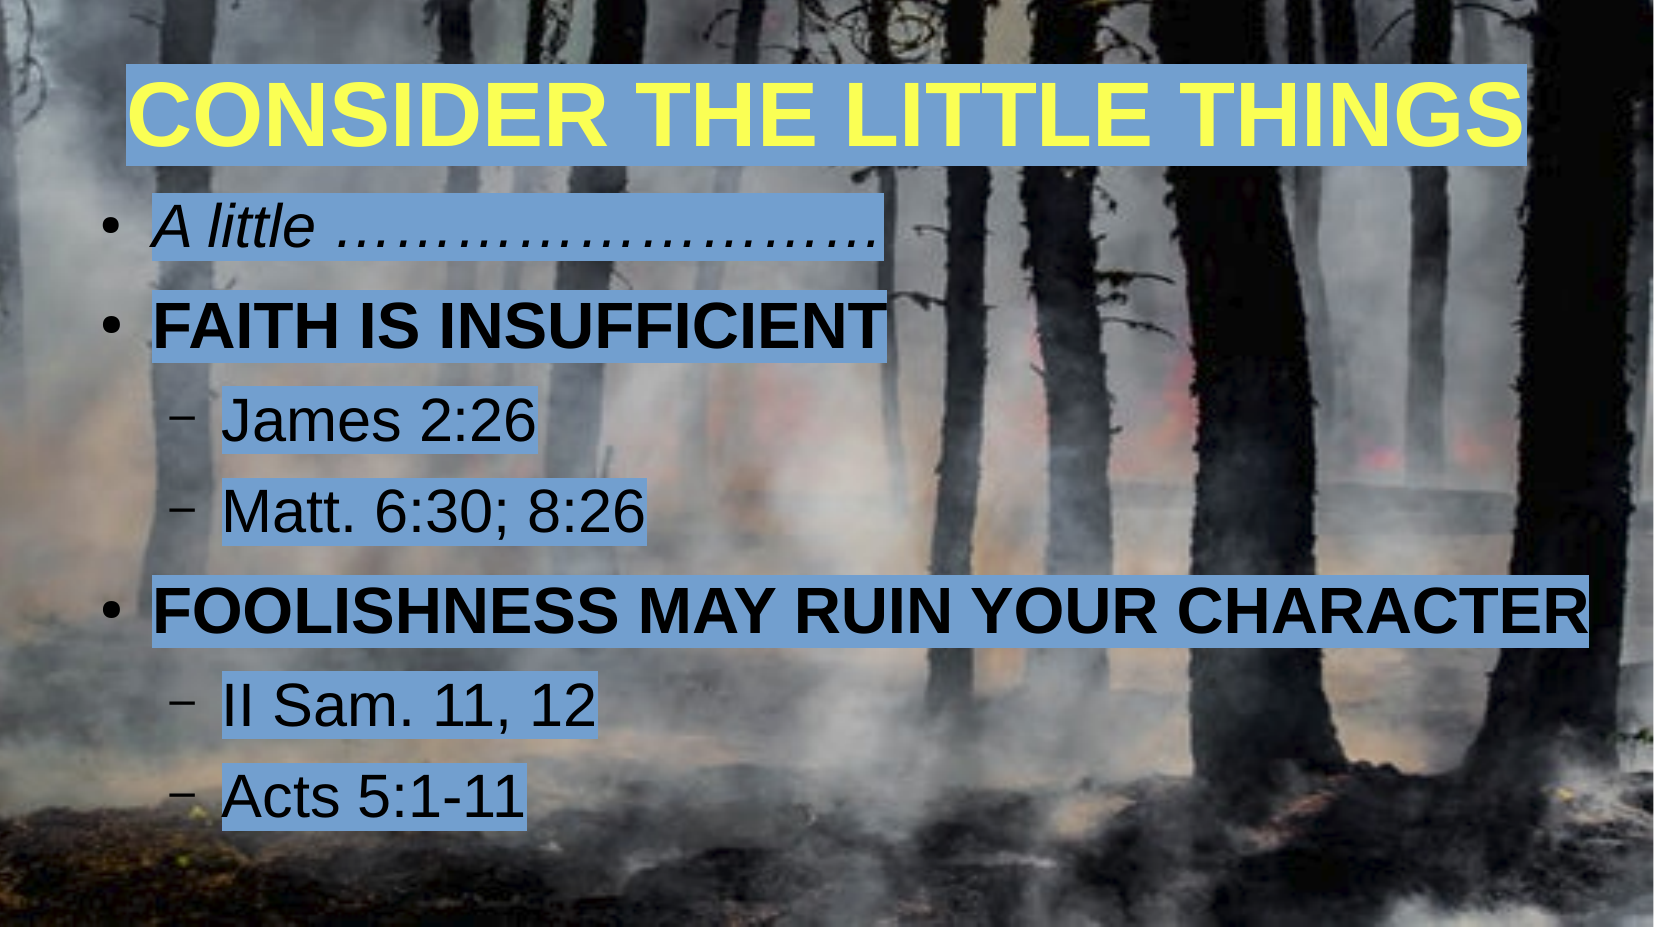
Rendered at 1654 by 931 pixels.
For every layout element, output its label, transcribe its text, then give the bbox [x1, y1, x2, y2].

picture [0, 0, 1654, 928]
list A little ……………………… FAITH IS INSUFFICIENT James 2:26 Matt. 6:30; 8:26 FOOLISHNESS MAY RUIN YOUR CHARACTER II Sam. 11, 12 Acts 5:1-11 [82, 192, 1621, 901]
title CONSIDER THE LITTLE THINGS [82, 37, 1571, 192]
